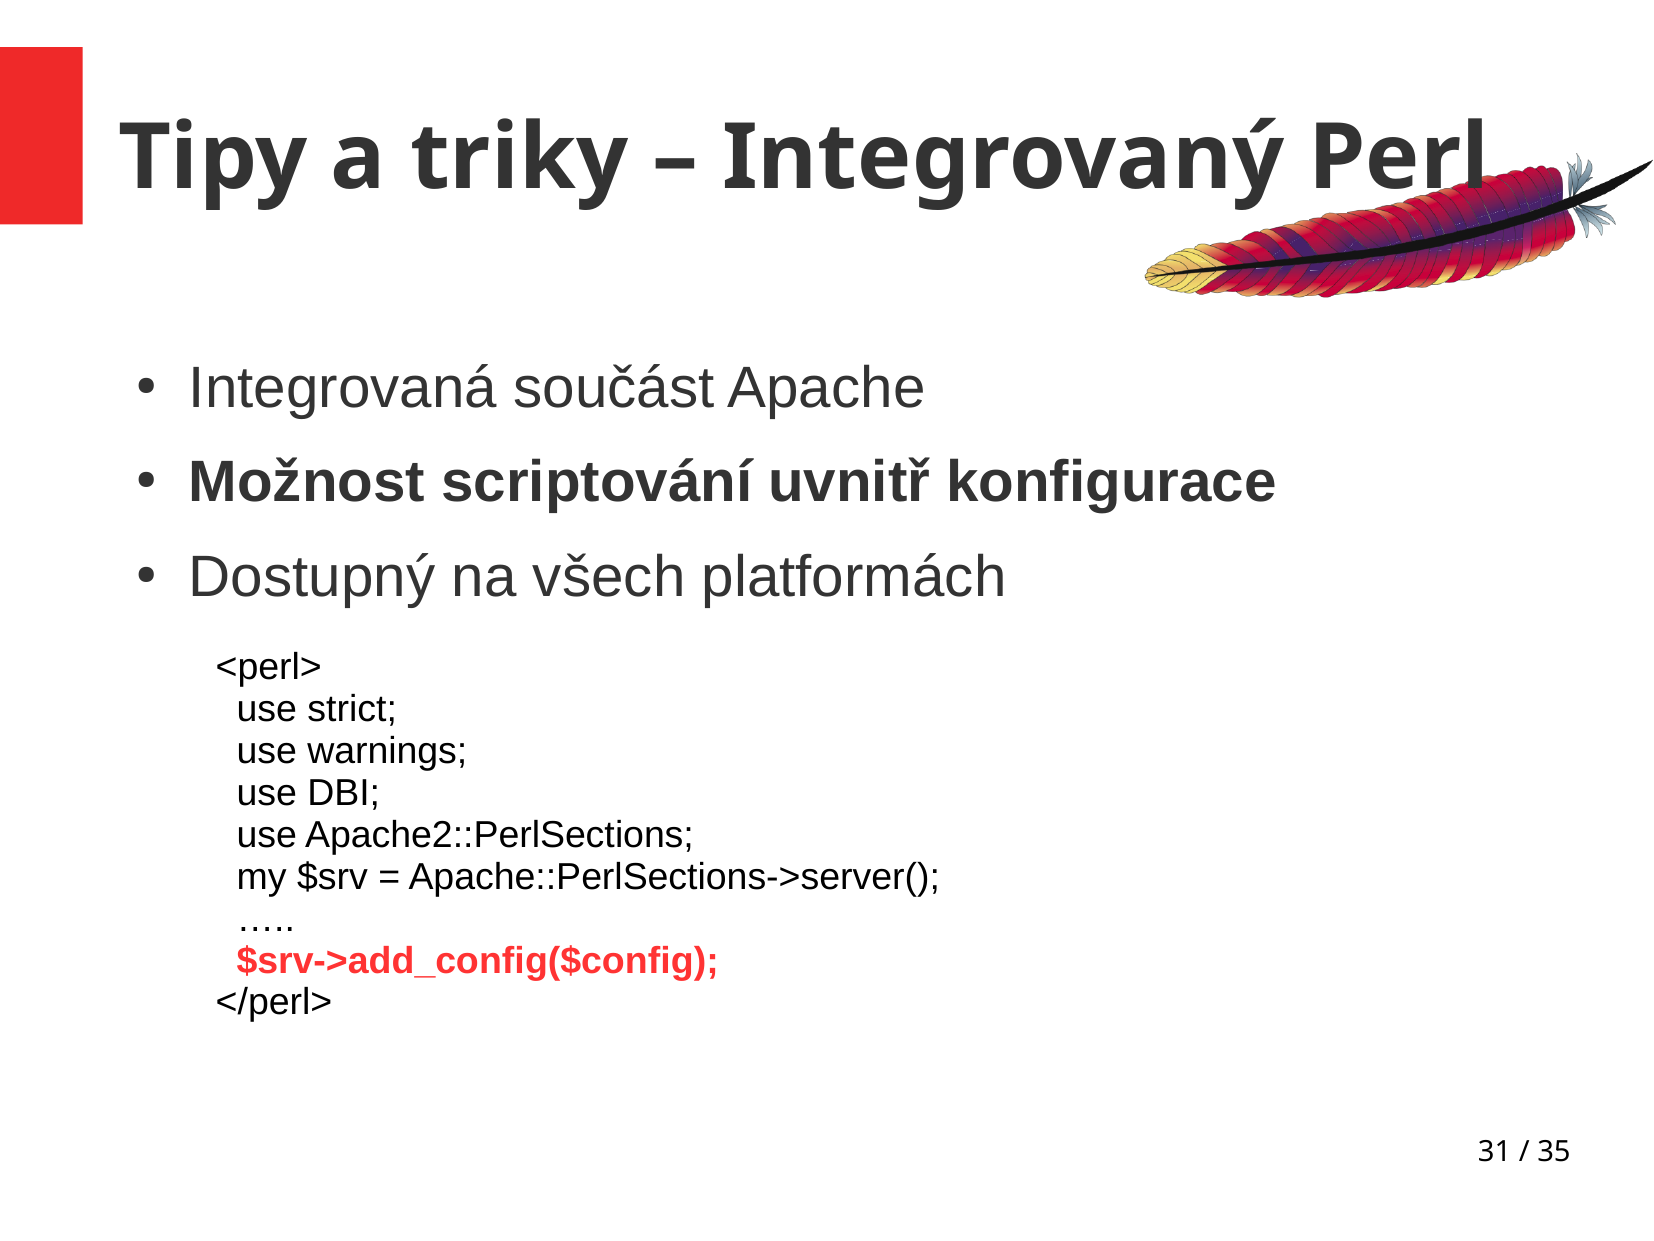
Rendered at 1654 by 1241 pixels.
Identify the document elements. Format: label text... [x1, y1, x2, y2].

title Tipy a triky – Integrovaný Perl [118, 49, 1571, 257]
list Integrovaná součást Apache Možnost scriptování uvnitř konfigurace Dostupný na všech platformách [118, 354, 1536, 638]
text_box <perl> use strict; use warnings; use DBI; use Apache2::PerlSections; my $srv = Apache::PerlSections->server(); ….. $srv->add_config($config); </perl> [200, 637, 1560, 1073]
picture [1144, 153, 1654, 298]
